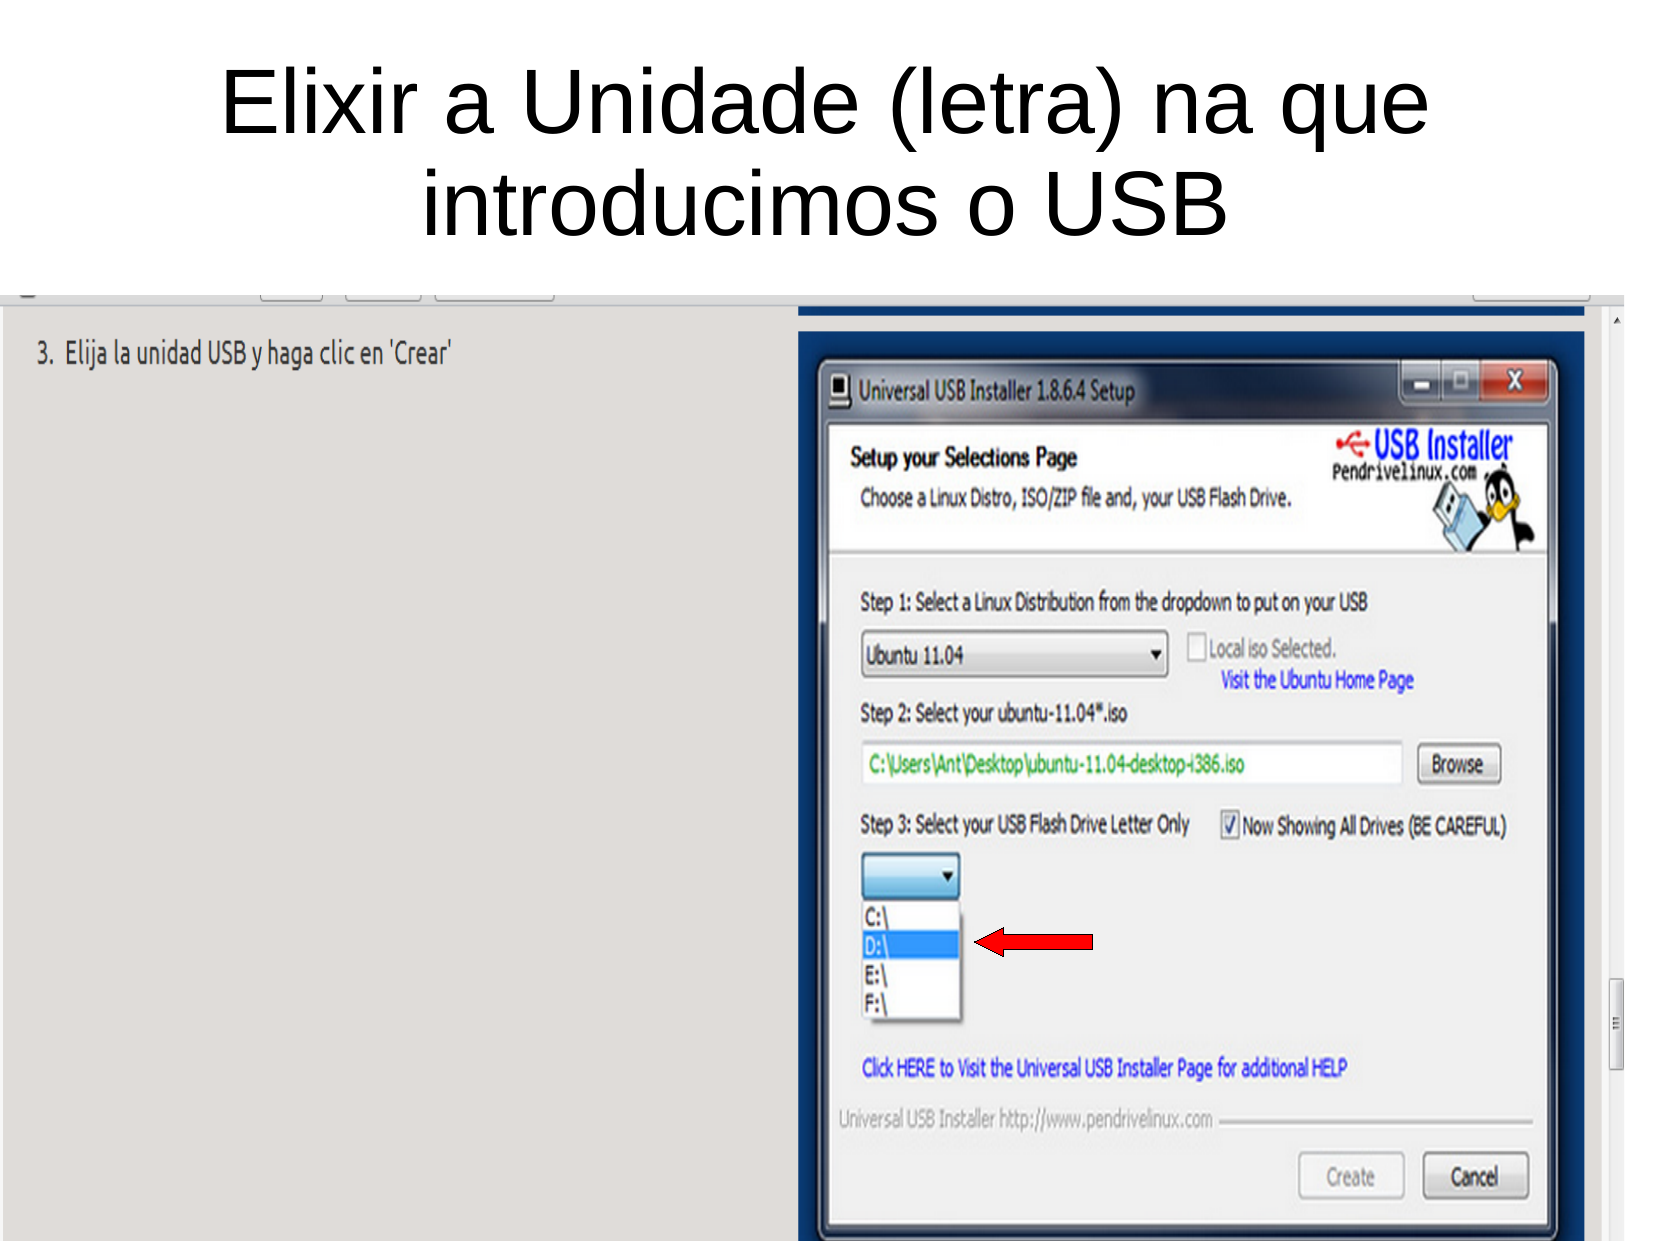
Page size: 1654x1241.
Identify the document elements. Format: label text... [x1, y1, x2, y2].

text_box [974, 927, 1093, 957]
title Elixir a Unidade (letra) na que introducimos o USB [82, 49, 1571, 257]
picture [0, 295, 1625, 1241]
